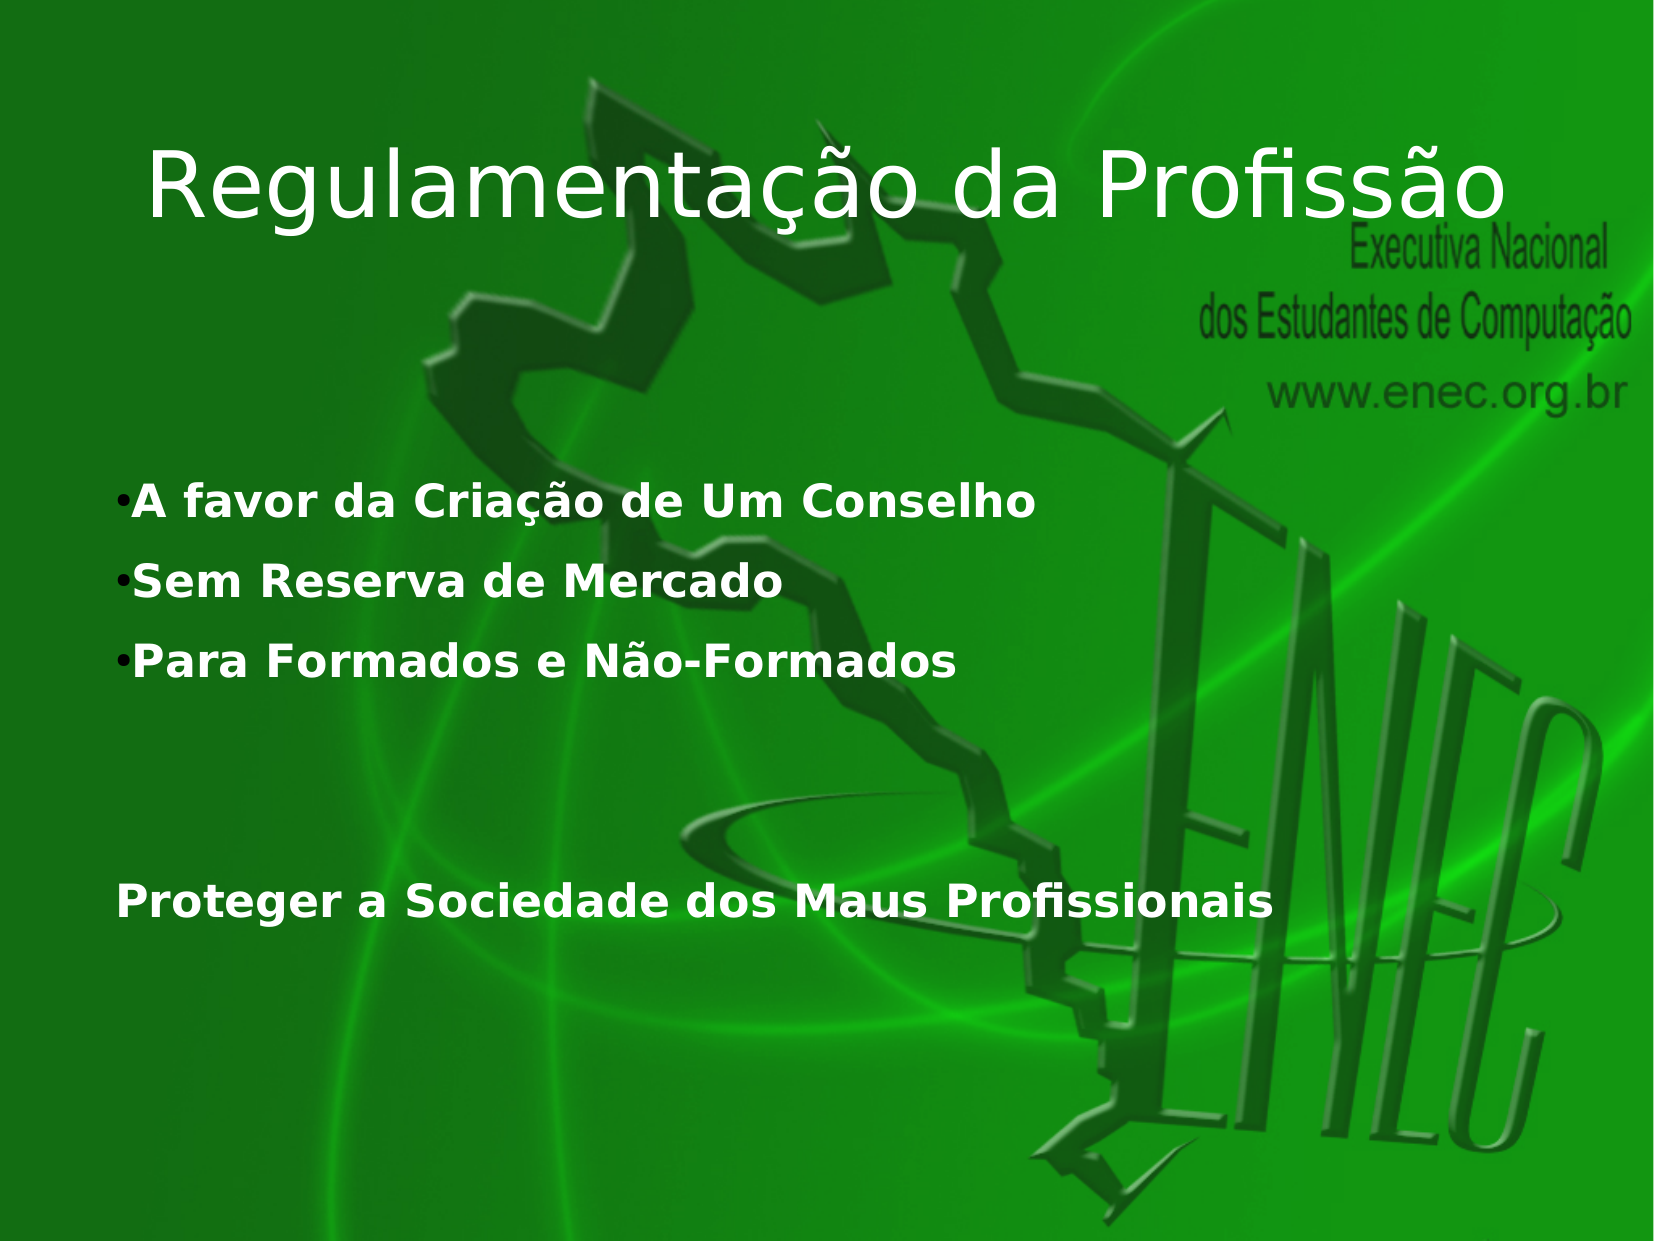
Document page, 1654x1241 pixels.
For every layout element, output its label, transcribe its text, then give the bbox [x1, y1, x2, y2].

title Regulamentação da Profissão [115, 55, 1528, 263]
text_box A favor da Criação de Um Conselho Sem Reserva de Mercado Para Formados e Não-Formados Proteger a Sociedade dos Maus Profissionais [115, 297, 1528, 1079]
picture [0, 0, 1654, 1241]
